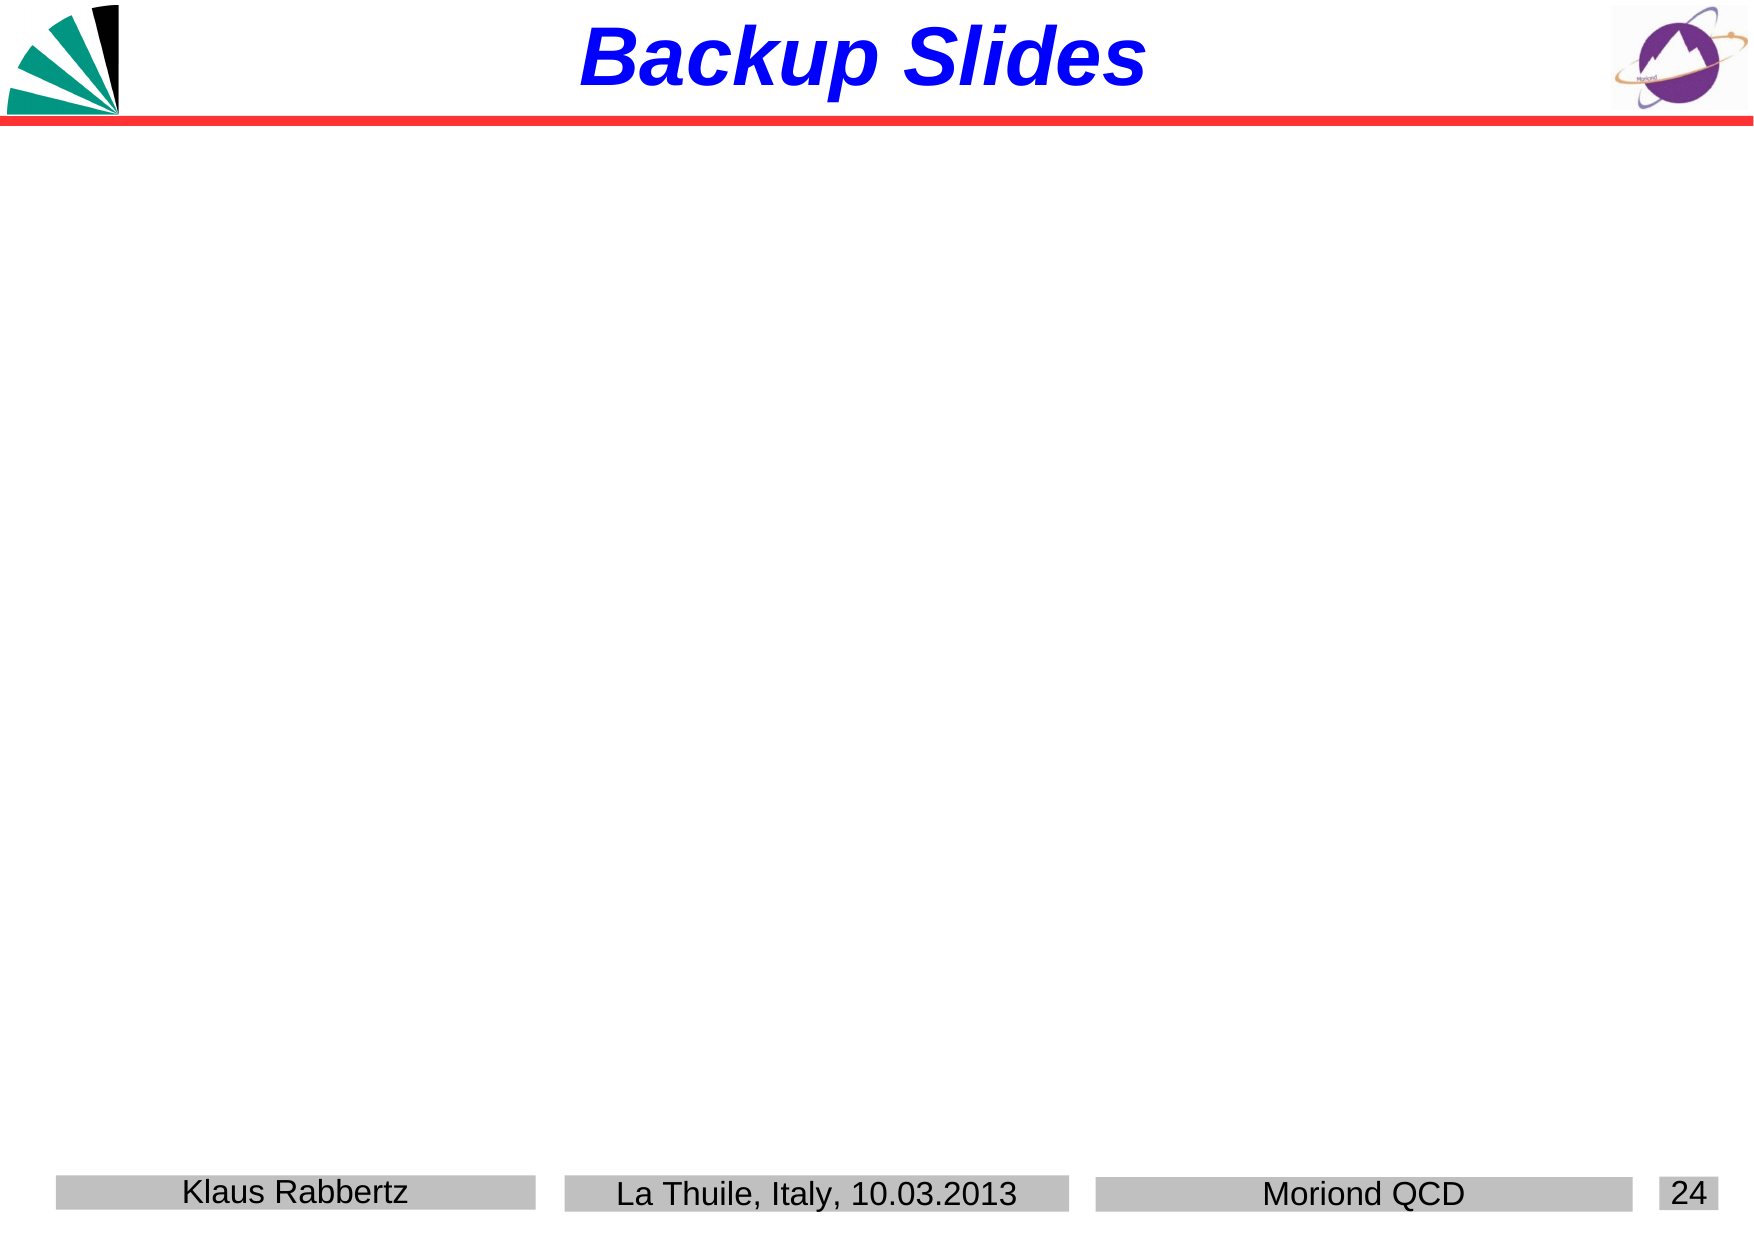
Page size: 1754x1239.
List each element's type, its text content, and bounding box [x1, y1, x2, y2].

picture [7, 5, 119, 116]
picture [1611, 5, 1748, 110]
title Backup Slides [123, 0, 1606, 114]
